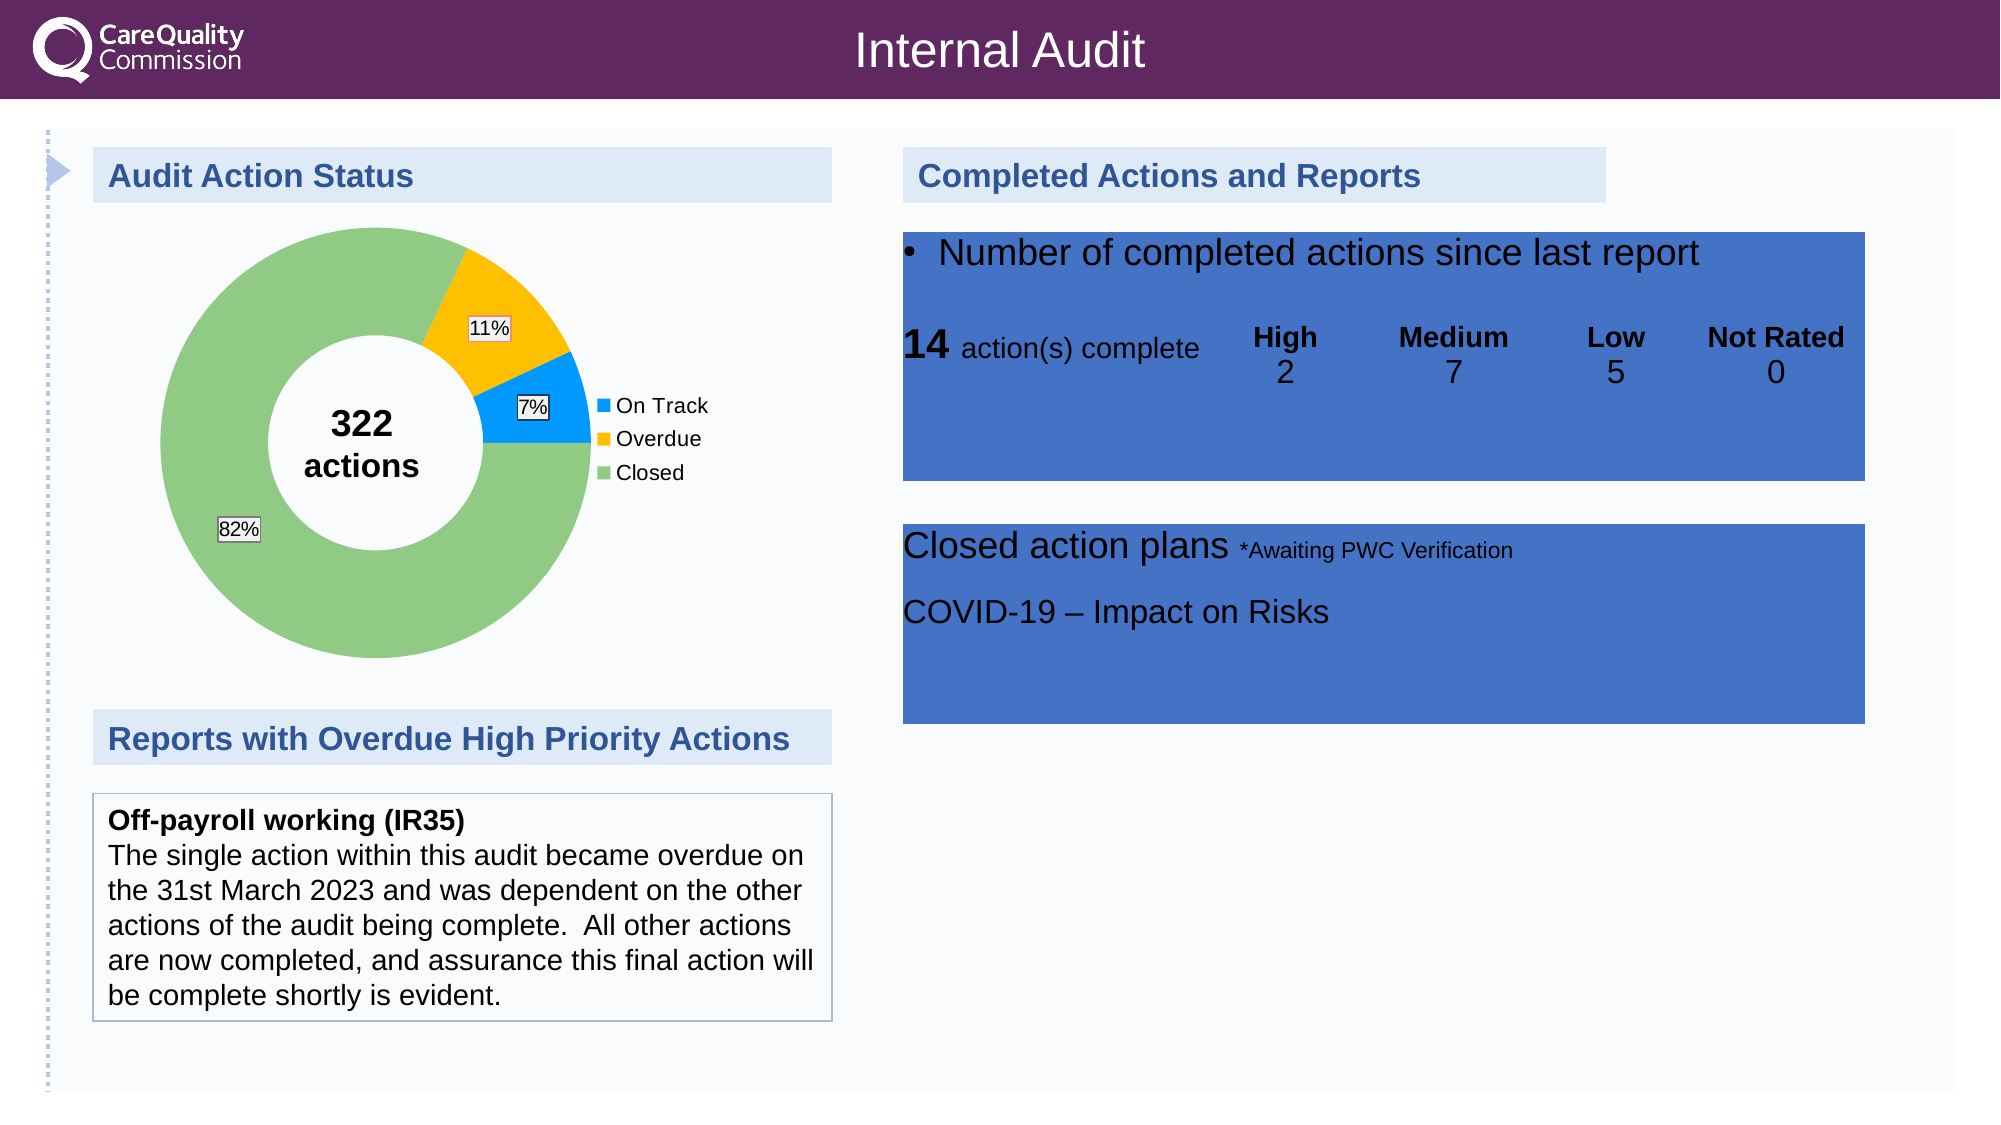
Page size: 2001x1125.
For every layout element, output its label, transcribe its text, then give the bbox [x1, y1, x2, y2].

text_box [47, 128, 1955, 1091]
table_cell Not Rated 0 [1688, 321, 1865, 481]
table_cell Medium 7 [1363, 321, 1545, 481]
table_cell COVID-19 – Impact on Risks [903, 594, 1865, 724]
text_box [0, 0, 2000, 99]
picture [32, 16, 245, 84]
text_box Audit Action Status [93, 147, 832, 203]
text_box Off-payroll working (IR35)​ The single action within this audit became overdue on the 31st March 2023 and was dependent on the other actions of the audit being complete. All other actions are now completed, and assurance this final action will be complete shortly is evident. [93, 793, 832, 1021]
table_cell 14 action(s) complete [903, 321, 1208, 481]
text_box Internal Audit [641, 9, 1358, 86]
text_box Reports with Overdue High Priority Actions [93, 709, 832, 765]
chart [148, 215, 741, 670]
table_cell High 2 [1208, 321, 1363, 481]
table_header Closed action plans *Awaiting PWC Verification [903, 524, 1865, 594]
table_header Number of completed actions since last report [903, 232, 1865, 321]
text_box Completed Actions and Reports [903, 147, 1607, 203]
table_cell Low 5 [1545, 321, 1688, 481]
